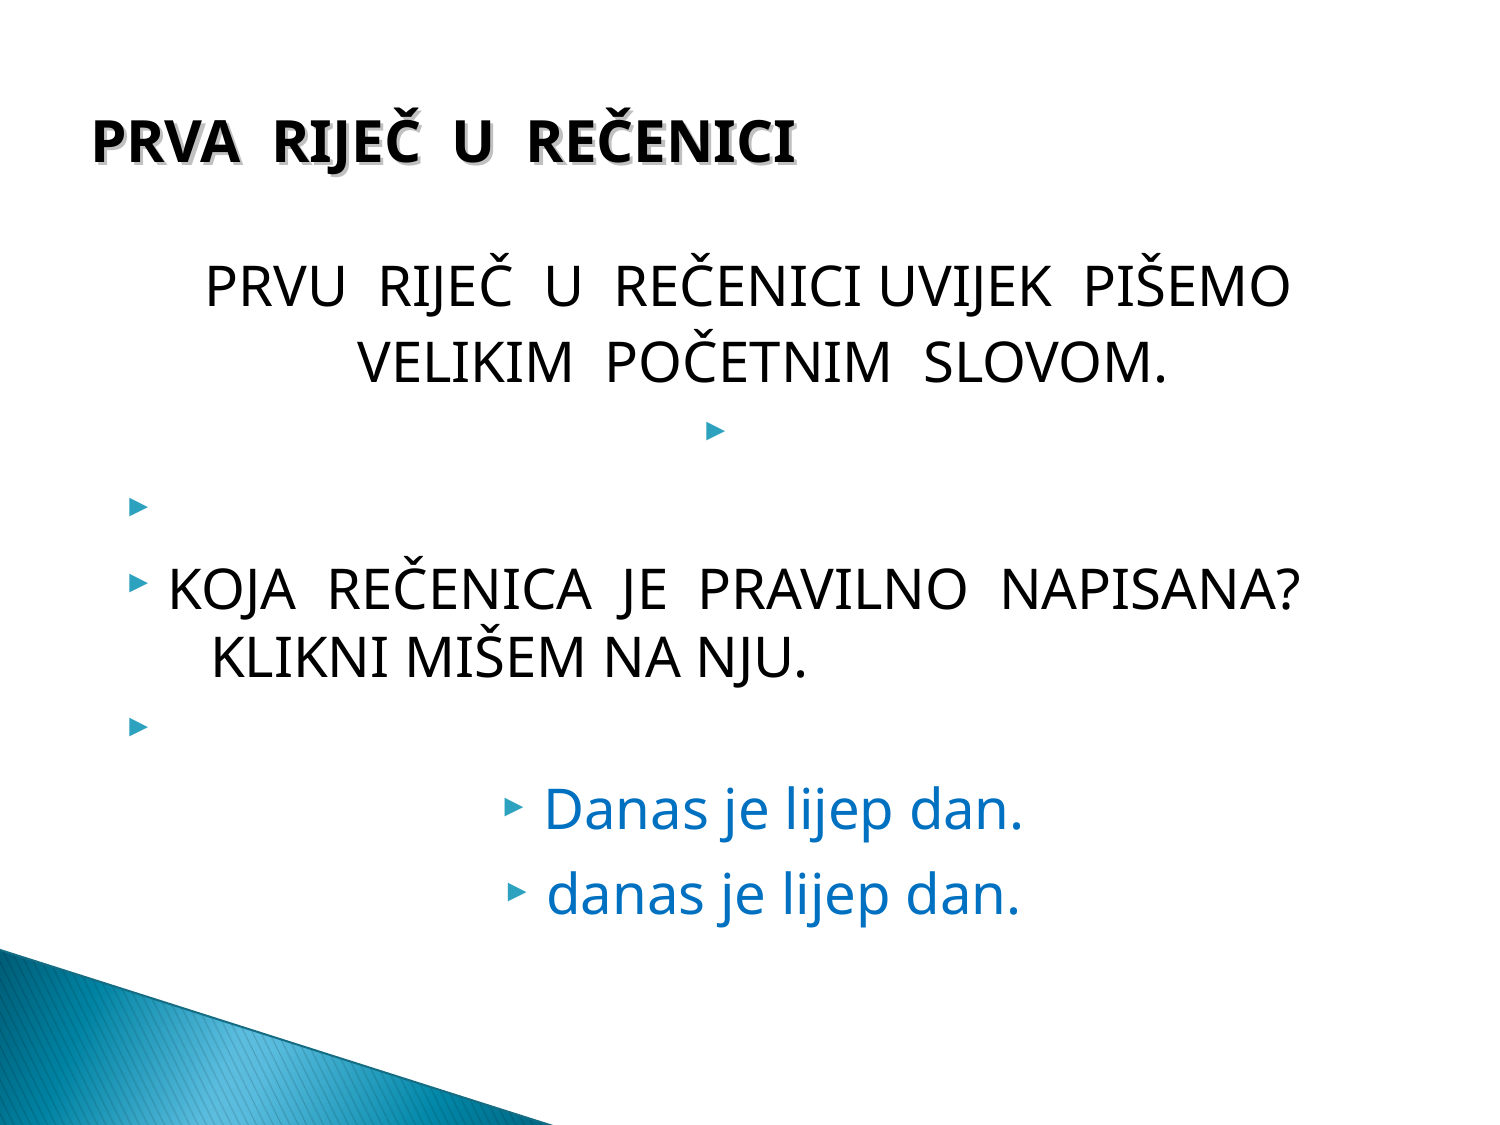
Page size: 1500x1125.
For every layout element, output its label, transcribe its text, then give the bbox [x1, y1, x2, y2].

title PRVA RIJEČ U REČENICI [75, 45, 1426, 233]
list PRVU RIJEČ U REČENICI UVIJEK PIŠEMO VELIKIM POČETNIM SLOVOM. KOJA REČENICA JE PRAVILNO NAPISANA? KLIKNI MIŠEM NA NJU. Danas je lijep dan. danas je lijep dan. [75, 243, 1426, 986]
